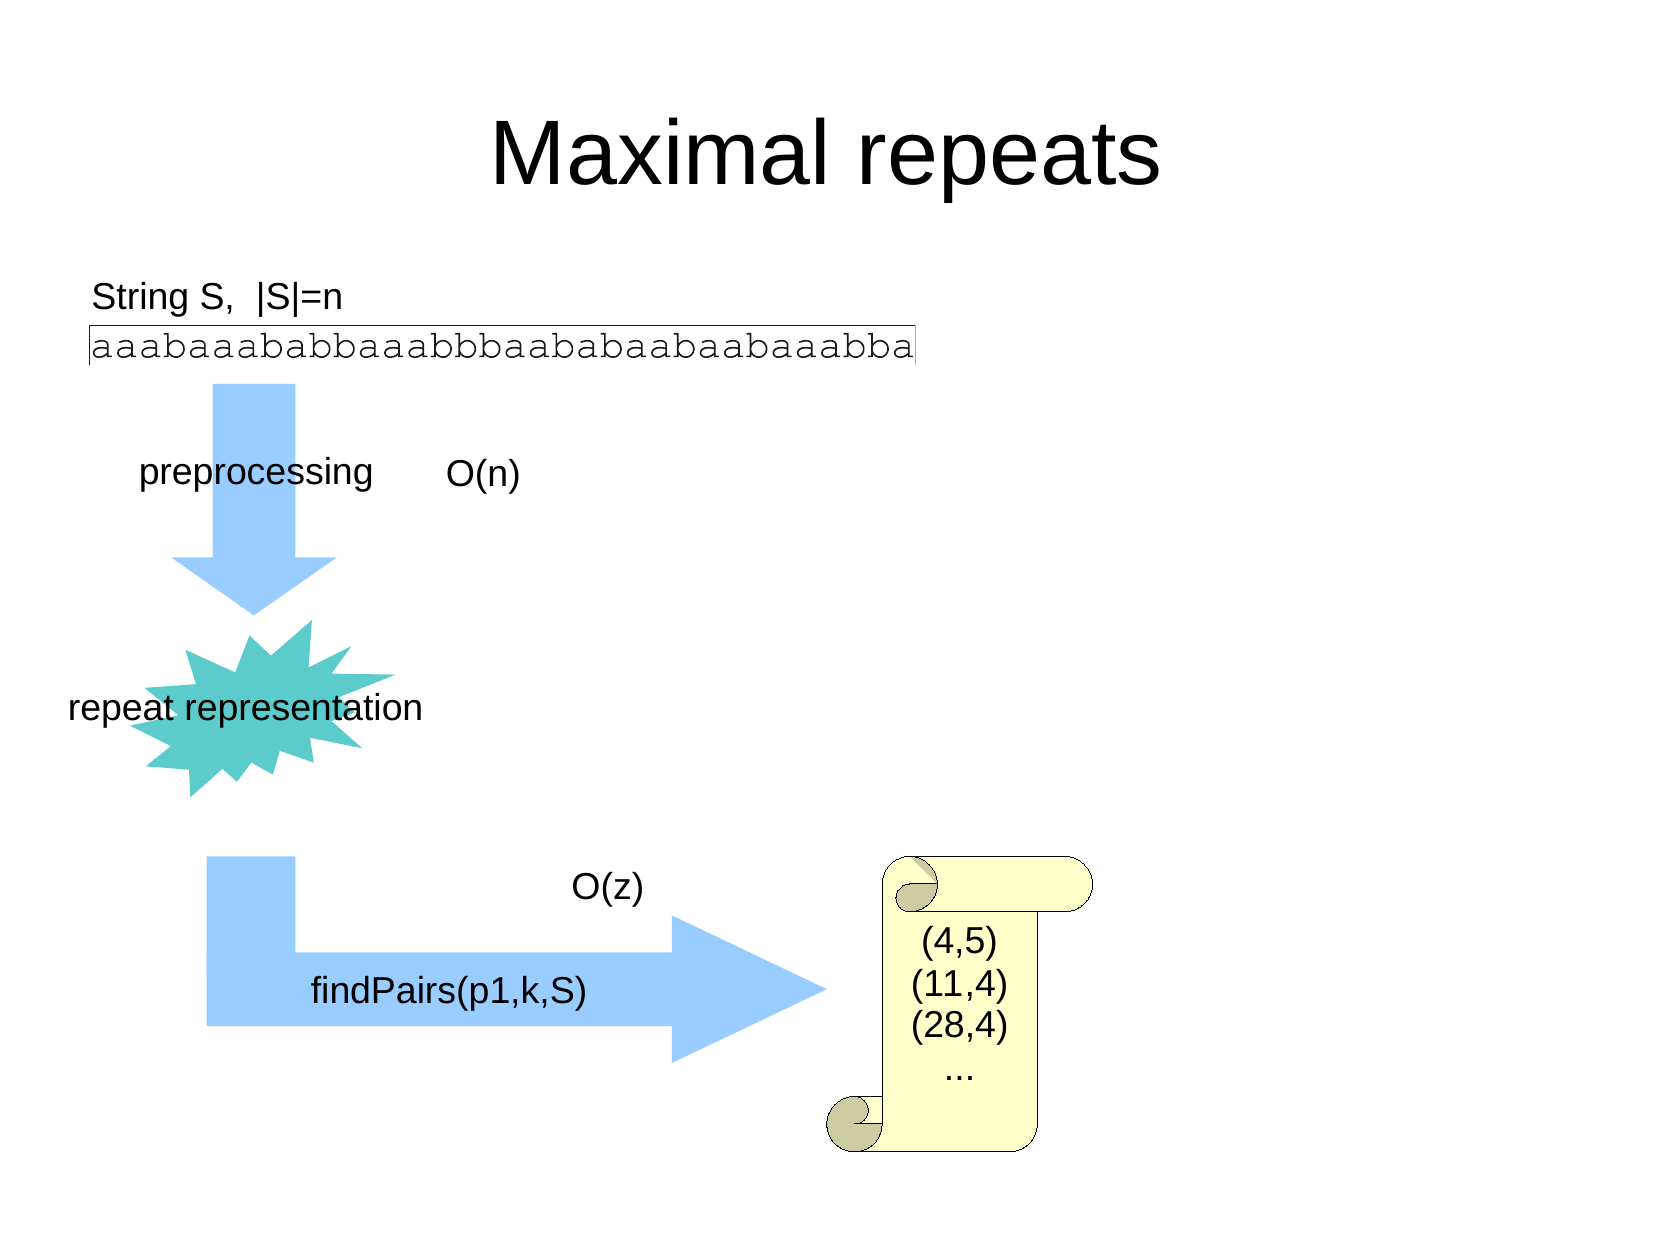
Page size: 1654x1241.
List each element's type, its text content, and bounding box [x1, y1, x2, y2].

text_box preprocessing [135, 442, 402, 500]
text_box String S, |S|=n [88, 267, 414, 325]
text_box O(n) [442, 445, 524, 502]
text_box repeat representation [64, 679, 427, 737]
text_box findPairs(p1,k,S) [307, 962, 591, 1020]
text_box (4,5) (11,4) (28,4) ... [859, 856, 1038, 1152]
text_box (4,5) (11,4) (28,4) ... [916, 856, 1093, 912]
text_box [171, 500, 337, 616]
title Maximal repeats [82, 49, 1571, 257]
text_box [145, 737, 363, 798]
picture [88, 324, 916, 365]
text_box [185, 620, 396, 679]
text_box [212, 383, 296, 442]
text_box [206, 856, 827, 1064]
text_box O(z) [568, 858, 648, 916]
